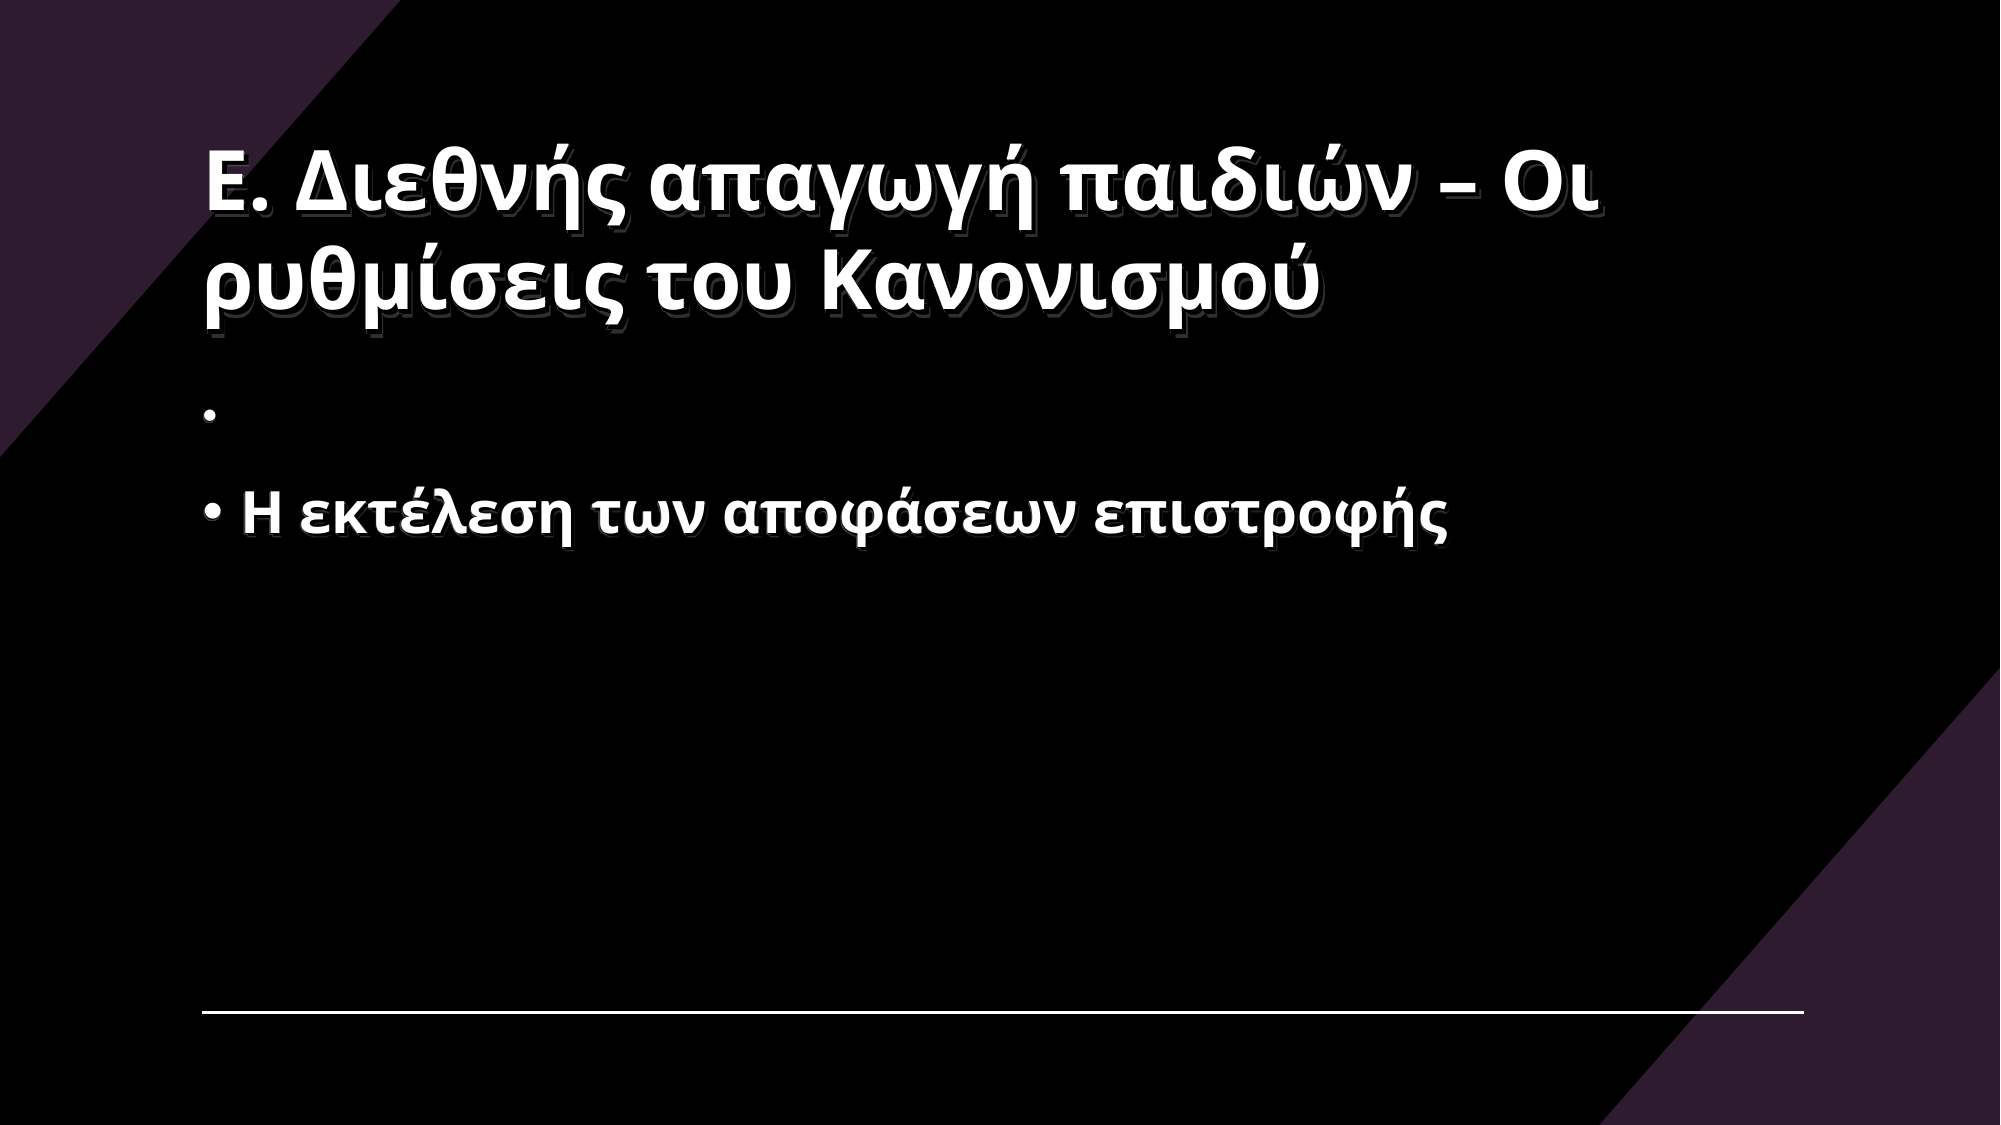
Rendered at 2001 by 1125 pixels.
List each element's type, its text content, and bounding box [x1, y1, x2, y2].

title Ε. Διεθνής απαγωγή παιδιών – Οι ρυθμίσεις του Κανονισμού [187, 115, 1813, 339]
list Η εκτέλεση των αποφάσεων επιστροφής [187, 382, 1813, 968]
